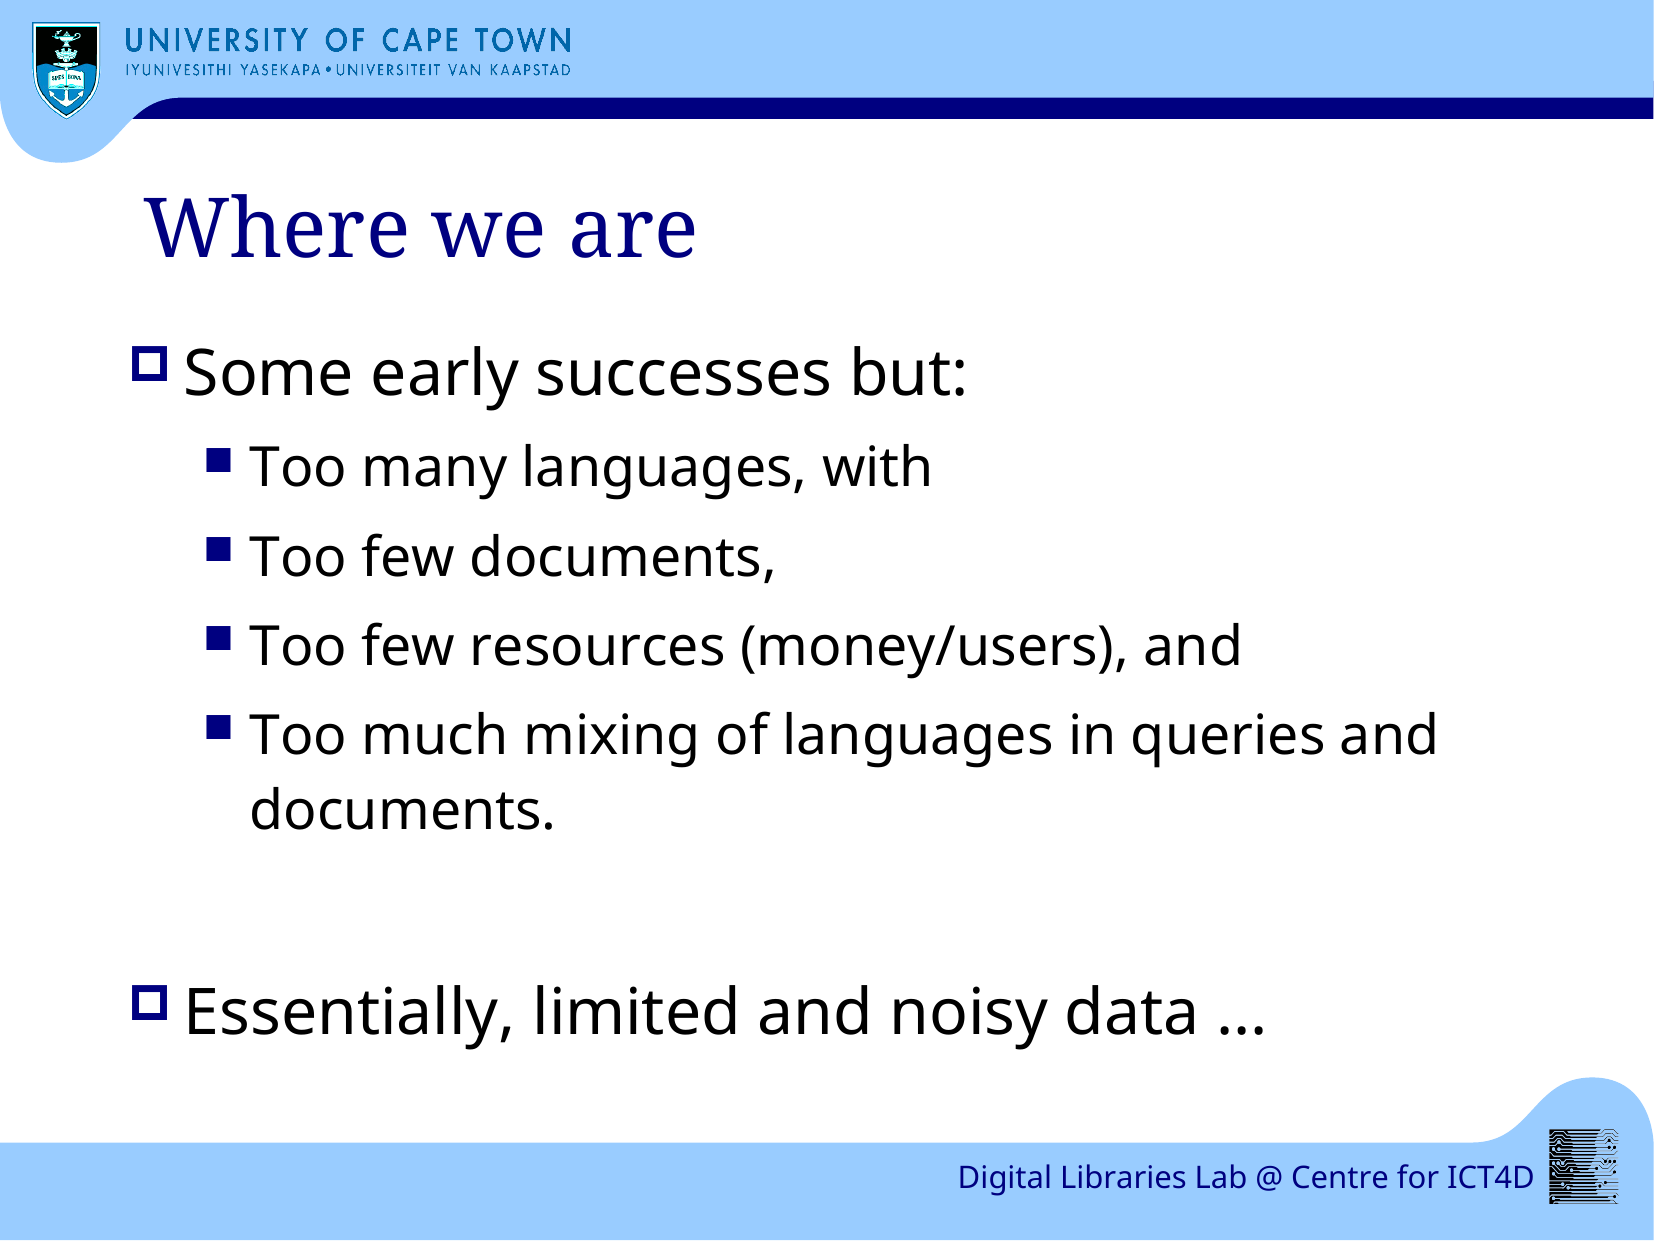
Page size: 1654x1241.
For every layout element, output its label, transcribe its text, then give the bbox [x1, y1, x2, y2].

list Some early successes but: Too many languages, with Too few documents, Too few resources (money/users), and Too much mixing of languages in queries and documents. Essentially, limited and noisy data ... [128, 326, 1597, 1047]
picture [1549, 1129, 1619, 1204]
title Where we are [143, 155, 1598, 296]
picture [122, 25, 573, 78]
picture [32, 22, 101, 120]
